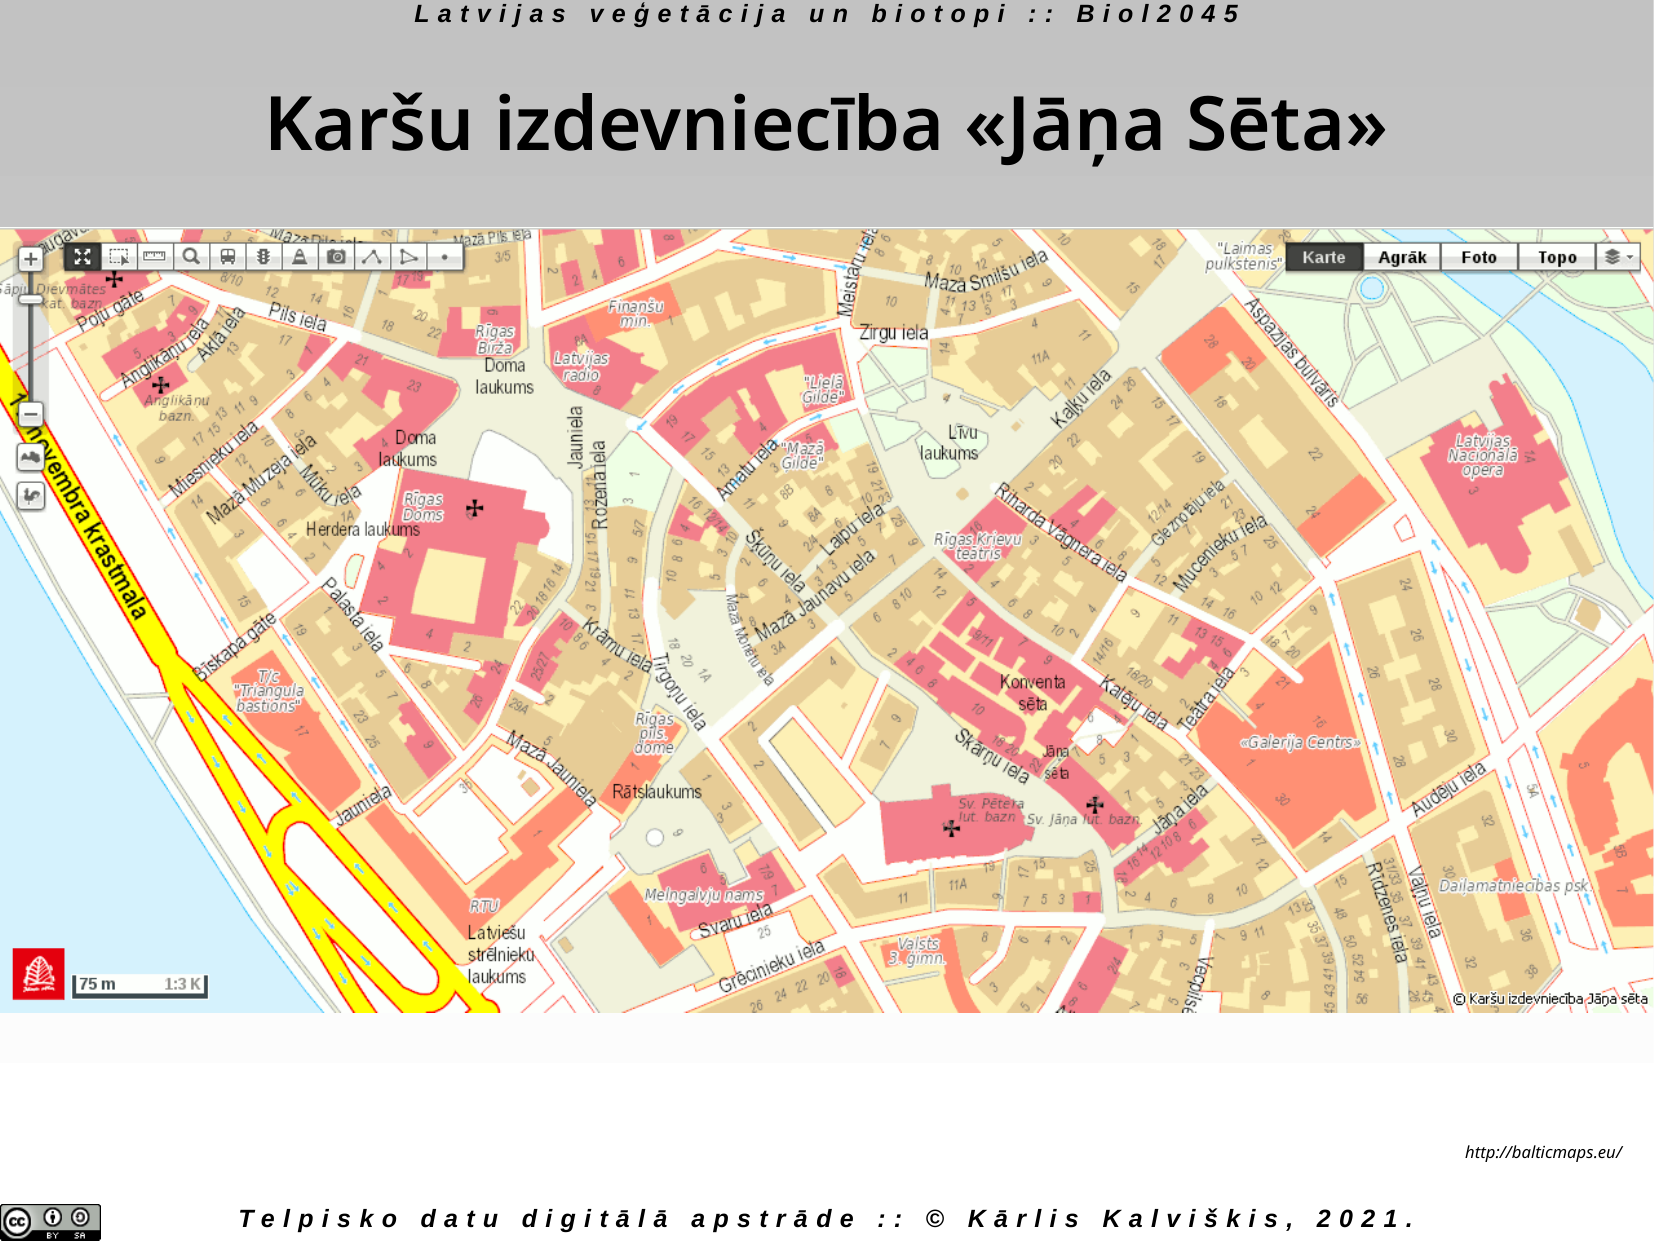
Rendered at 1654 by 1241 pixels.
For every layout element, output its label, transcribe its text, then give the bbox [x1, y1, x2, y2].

text_box http://balticmaps.eu/ [1466, 1143, 1623, 1164]
title Karšu izdevniecība «Jāņa Sēta» [29, 49, 1625, 227]
picture [0, 0, 1654, 1241]
